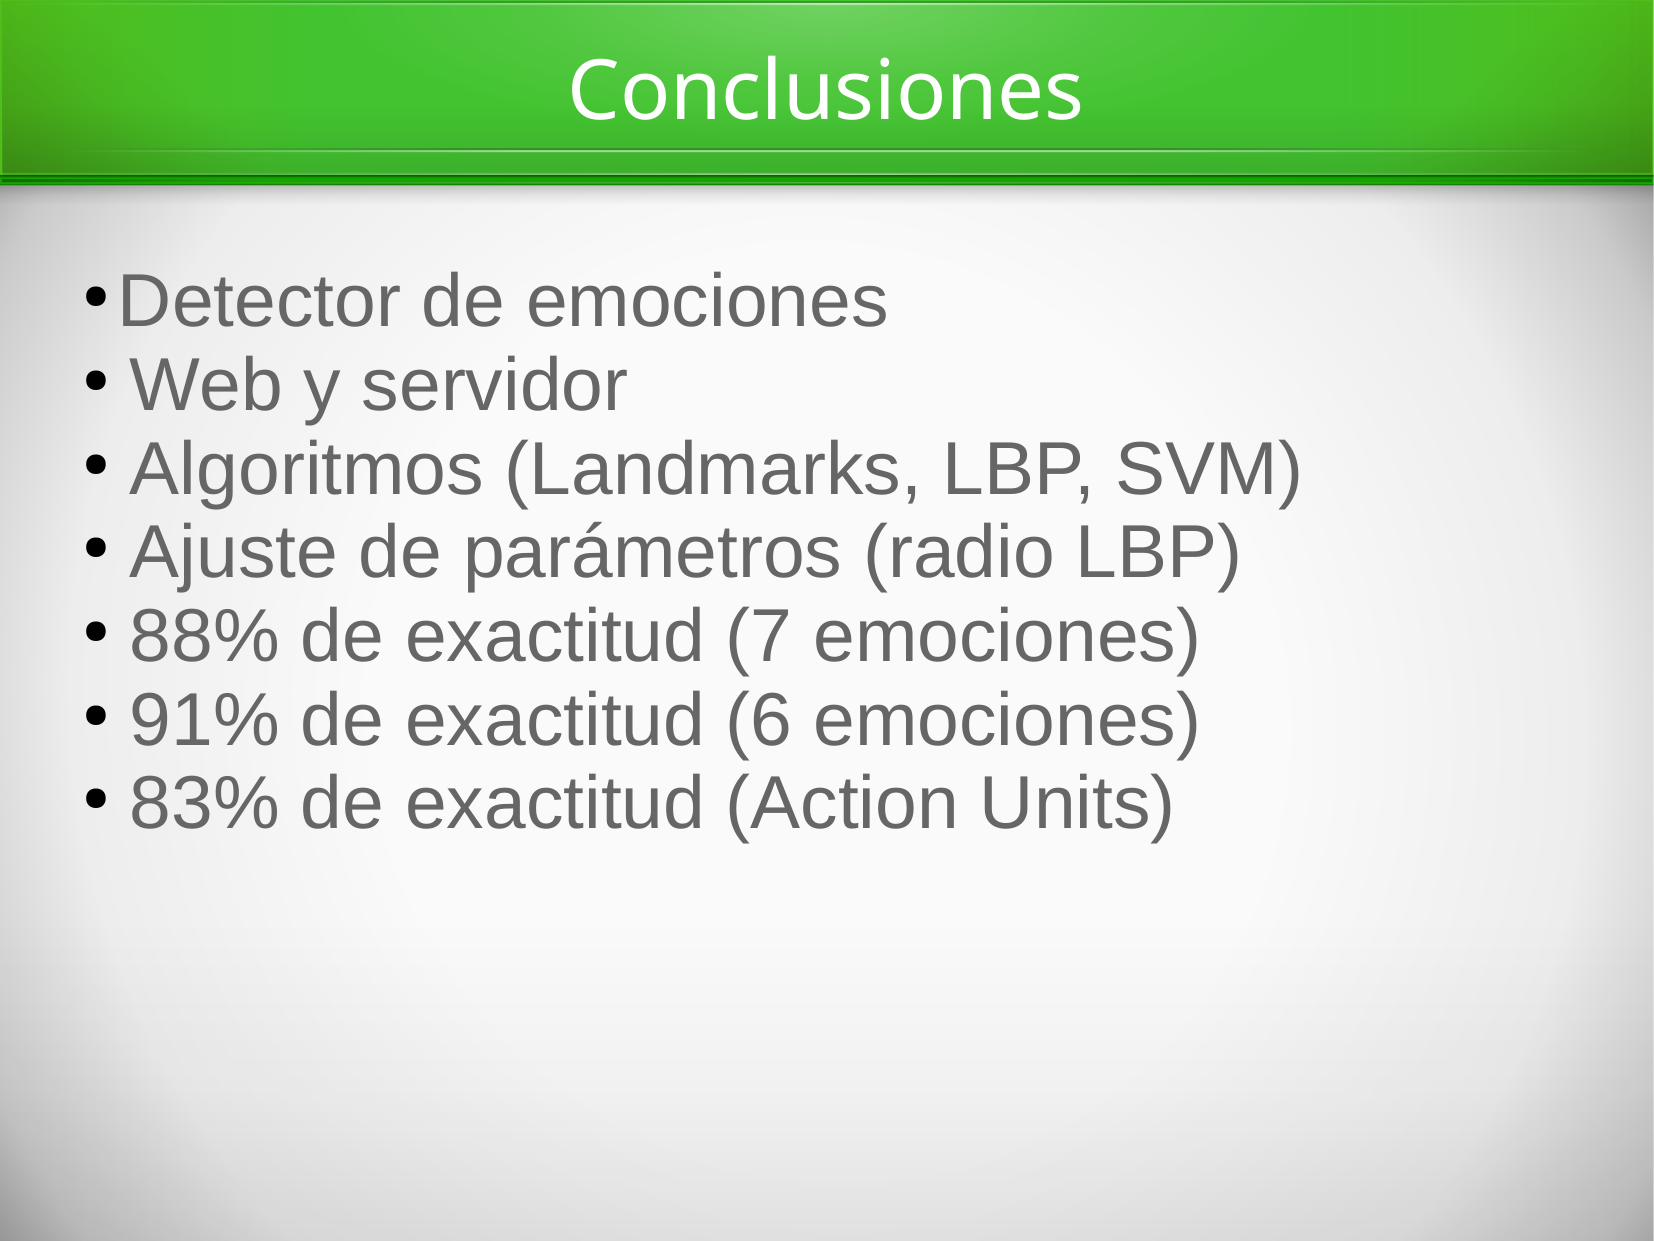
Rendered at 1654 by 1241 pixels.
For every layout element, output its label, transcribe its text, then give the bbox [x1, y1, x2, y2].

text_box Detector de emociones Web y servidor Algoritmos (Landmarks, LBP, SVM) Ajuste de parámetros (radio LBP) 88% de exactitud (7 emociones) 91% de exactitud (6 emociones) 83% de exactitud (Action Units) [82, 259, 1570, 1066]
picture [0, 0, 1654, 1241]
title Conclusiones [82, 17, 1571, 166]
